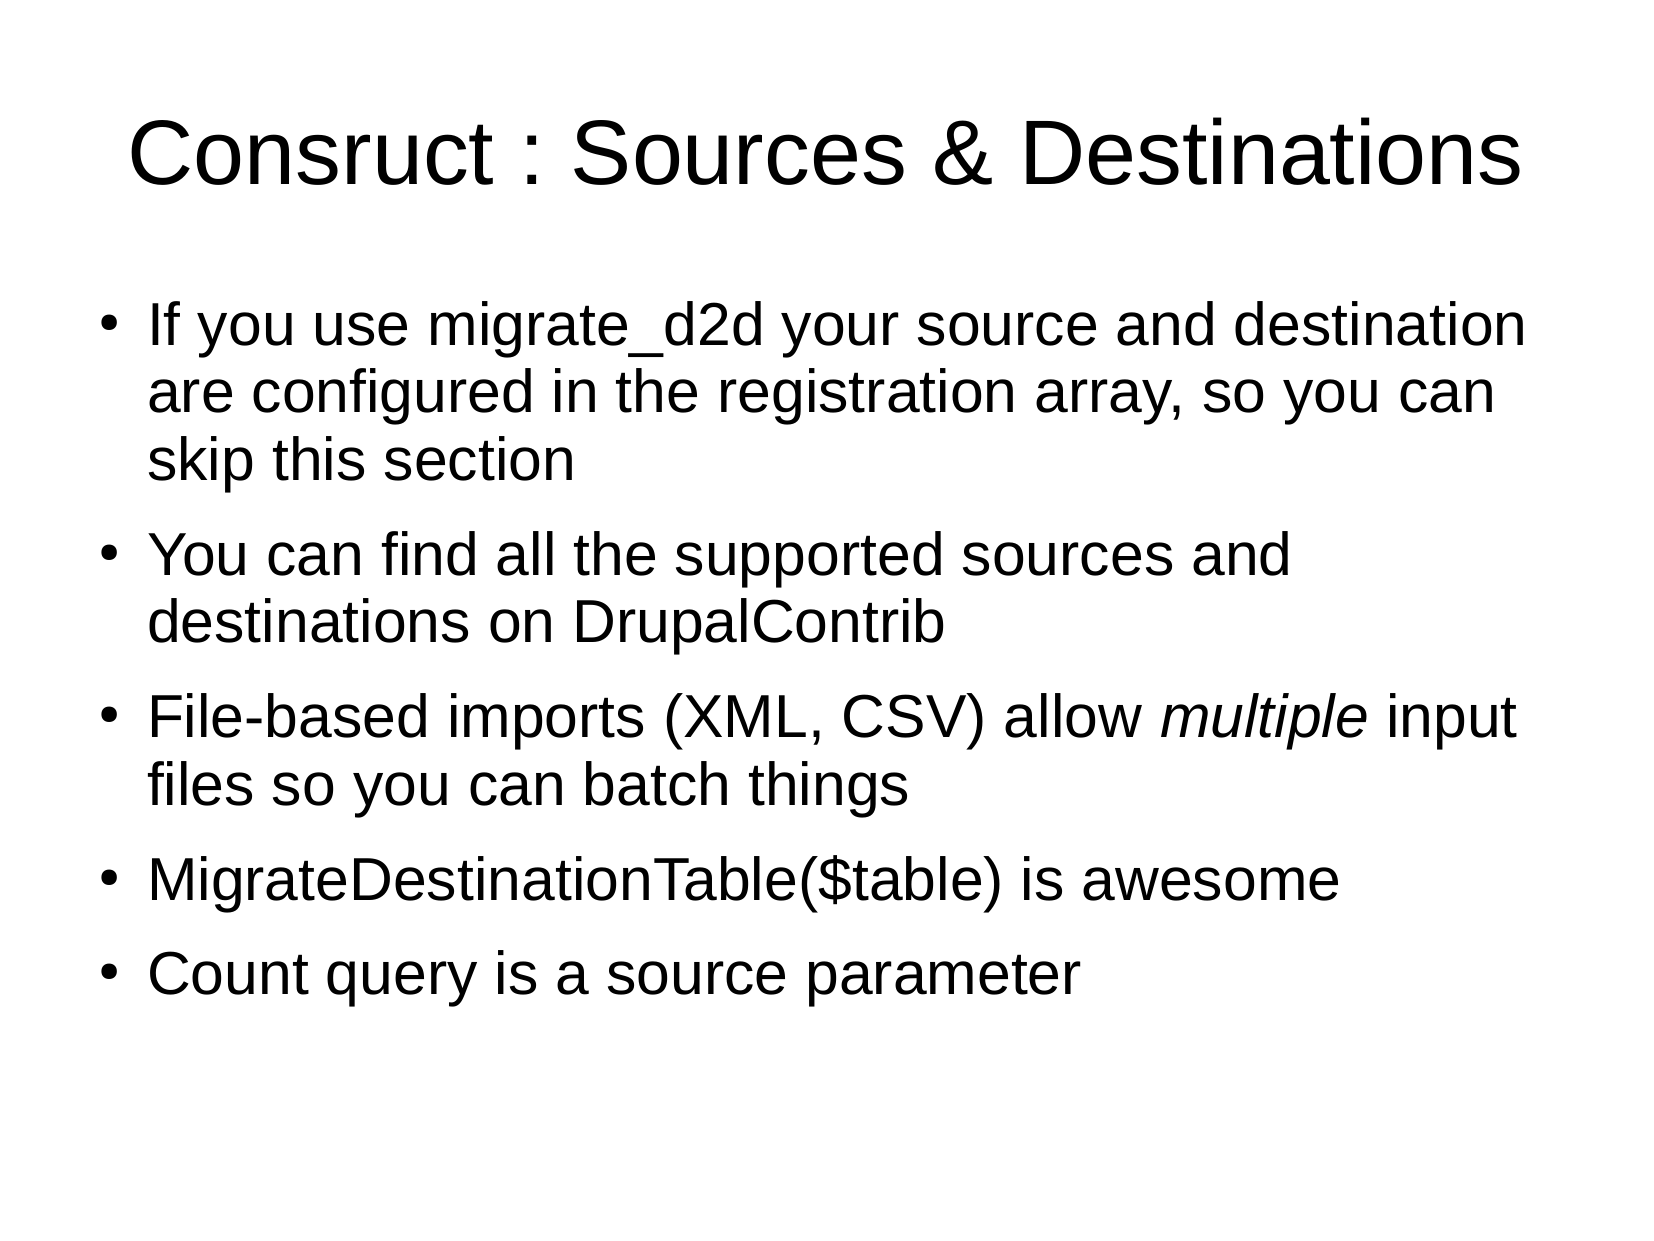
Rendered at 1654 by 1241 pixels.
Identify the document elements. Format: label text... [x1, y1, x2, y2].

list If you use migrate_d2d your source and destination are configured in the registration array, so you can skip this section You can find all the supported sources and destinations on DrupalContrib File-based imports (XML, CSV) allow multiple input files so you can batch things MigrateDestinationTable($table) is awesome Count query is a source parameter [82, 290, 1538, 1010]
title Consruct : Sources & Destinations [82, 49, 1571, 257]
